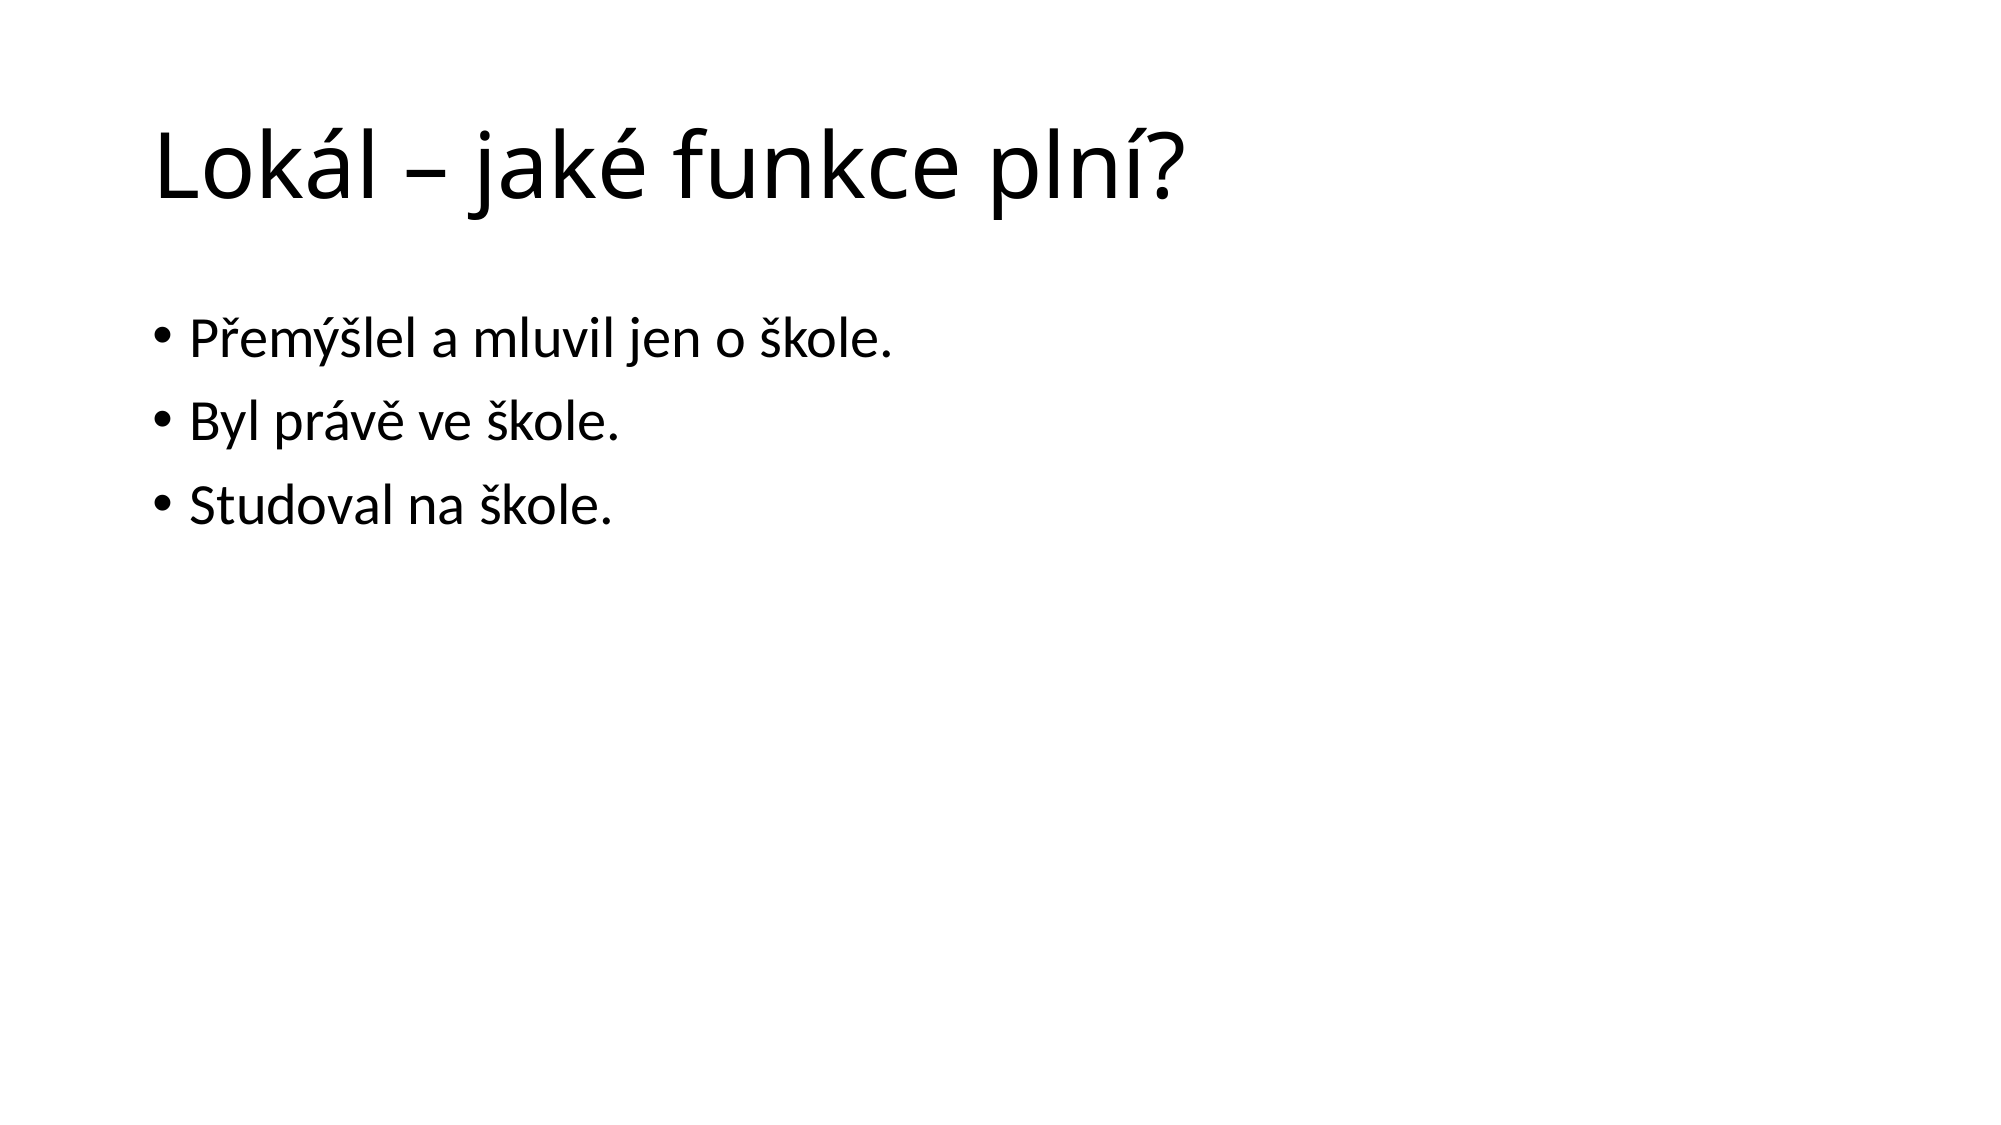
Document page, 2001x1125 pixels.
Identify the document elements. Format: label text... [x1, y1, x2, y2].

title Lokál – jaké funkce plní? [137, 59, 1863, 278]
list Přemýšlel a mluvil jen o škole. Byl právě ve škole. Studoval na škole. [137, 299, 1863, 1014]
